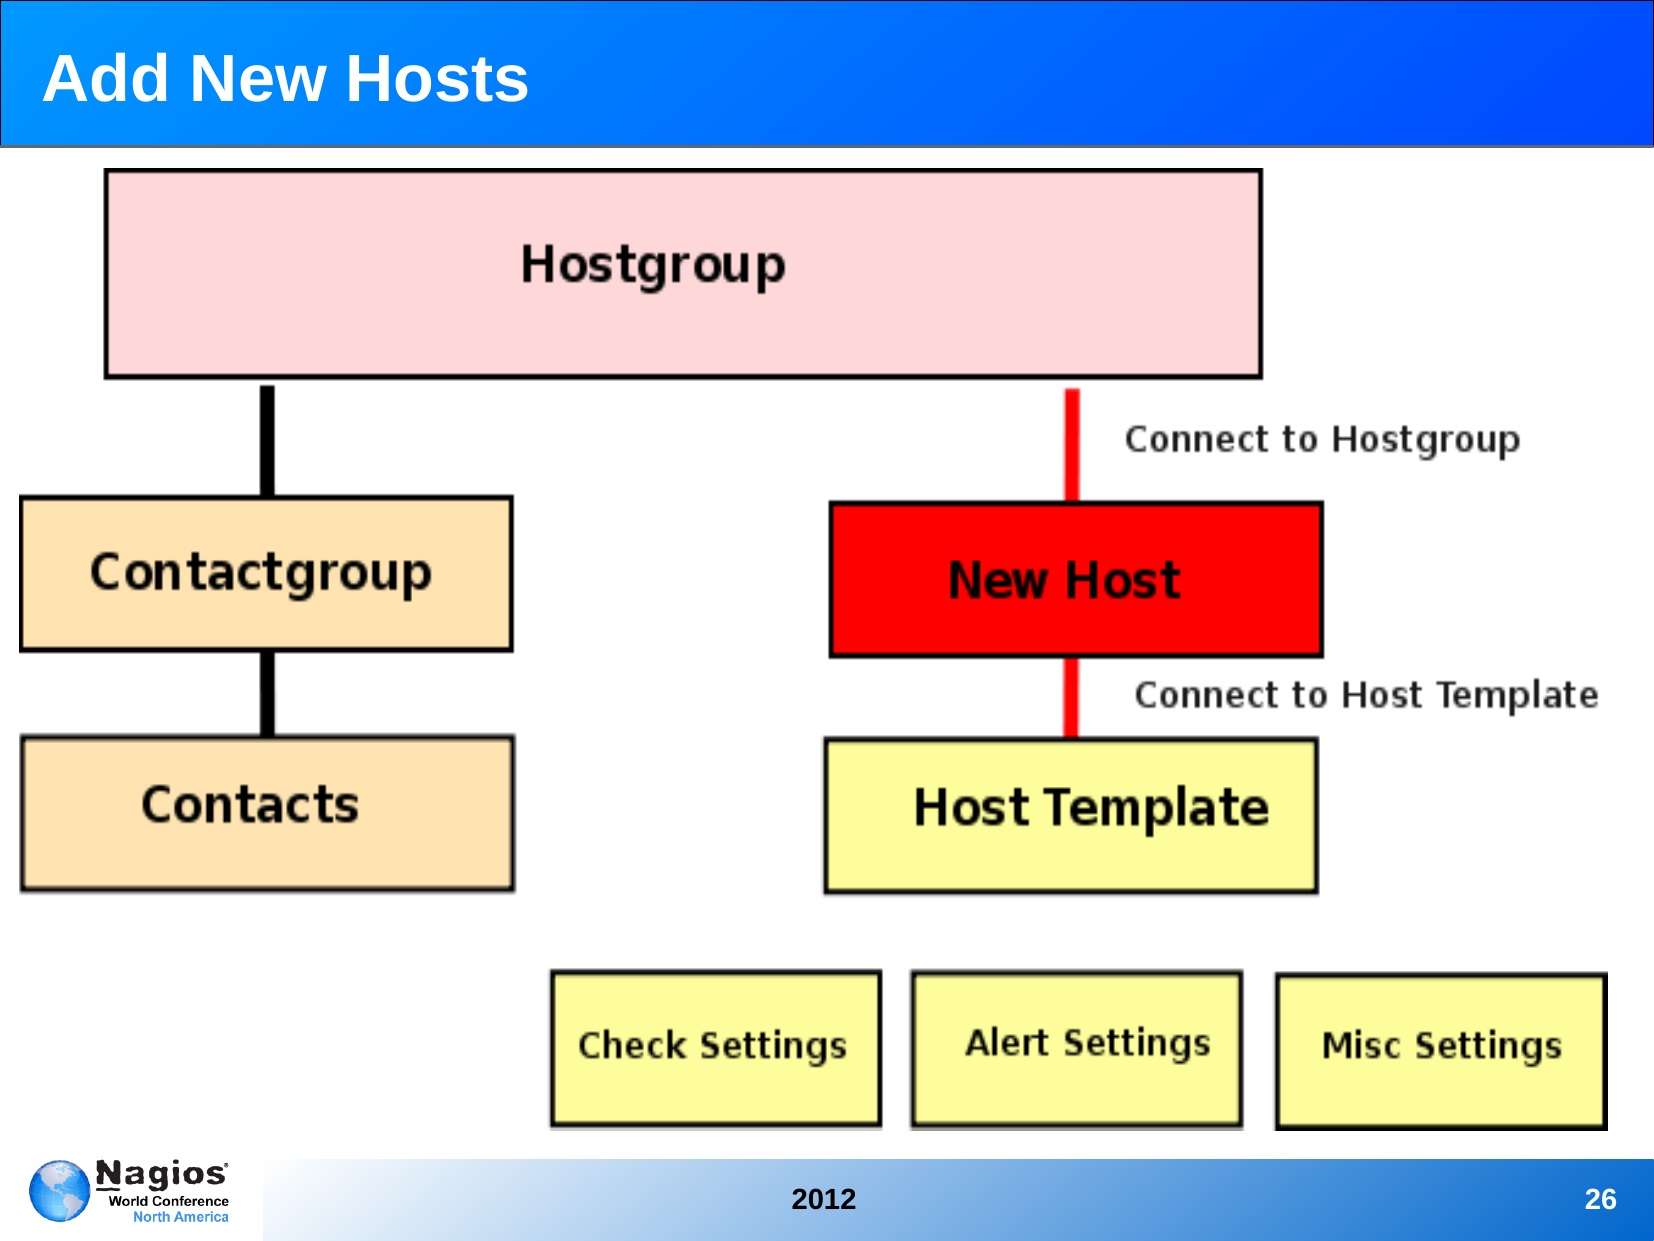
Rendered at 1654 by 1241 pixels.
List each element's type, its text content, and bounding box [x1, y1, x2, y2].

title Add New Hosts [41, 36, 1248, 120]
picture [19, 168, 1608, 1131]
picture [29, 1159, 229, 1235]
